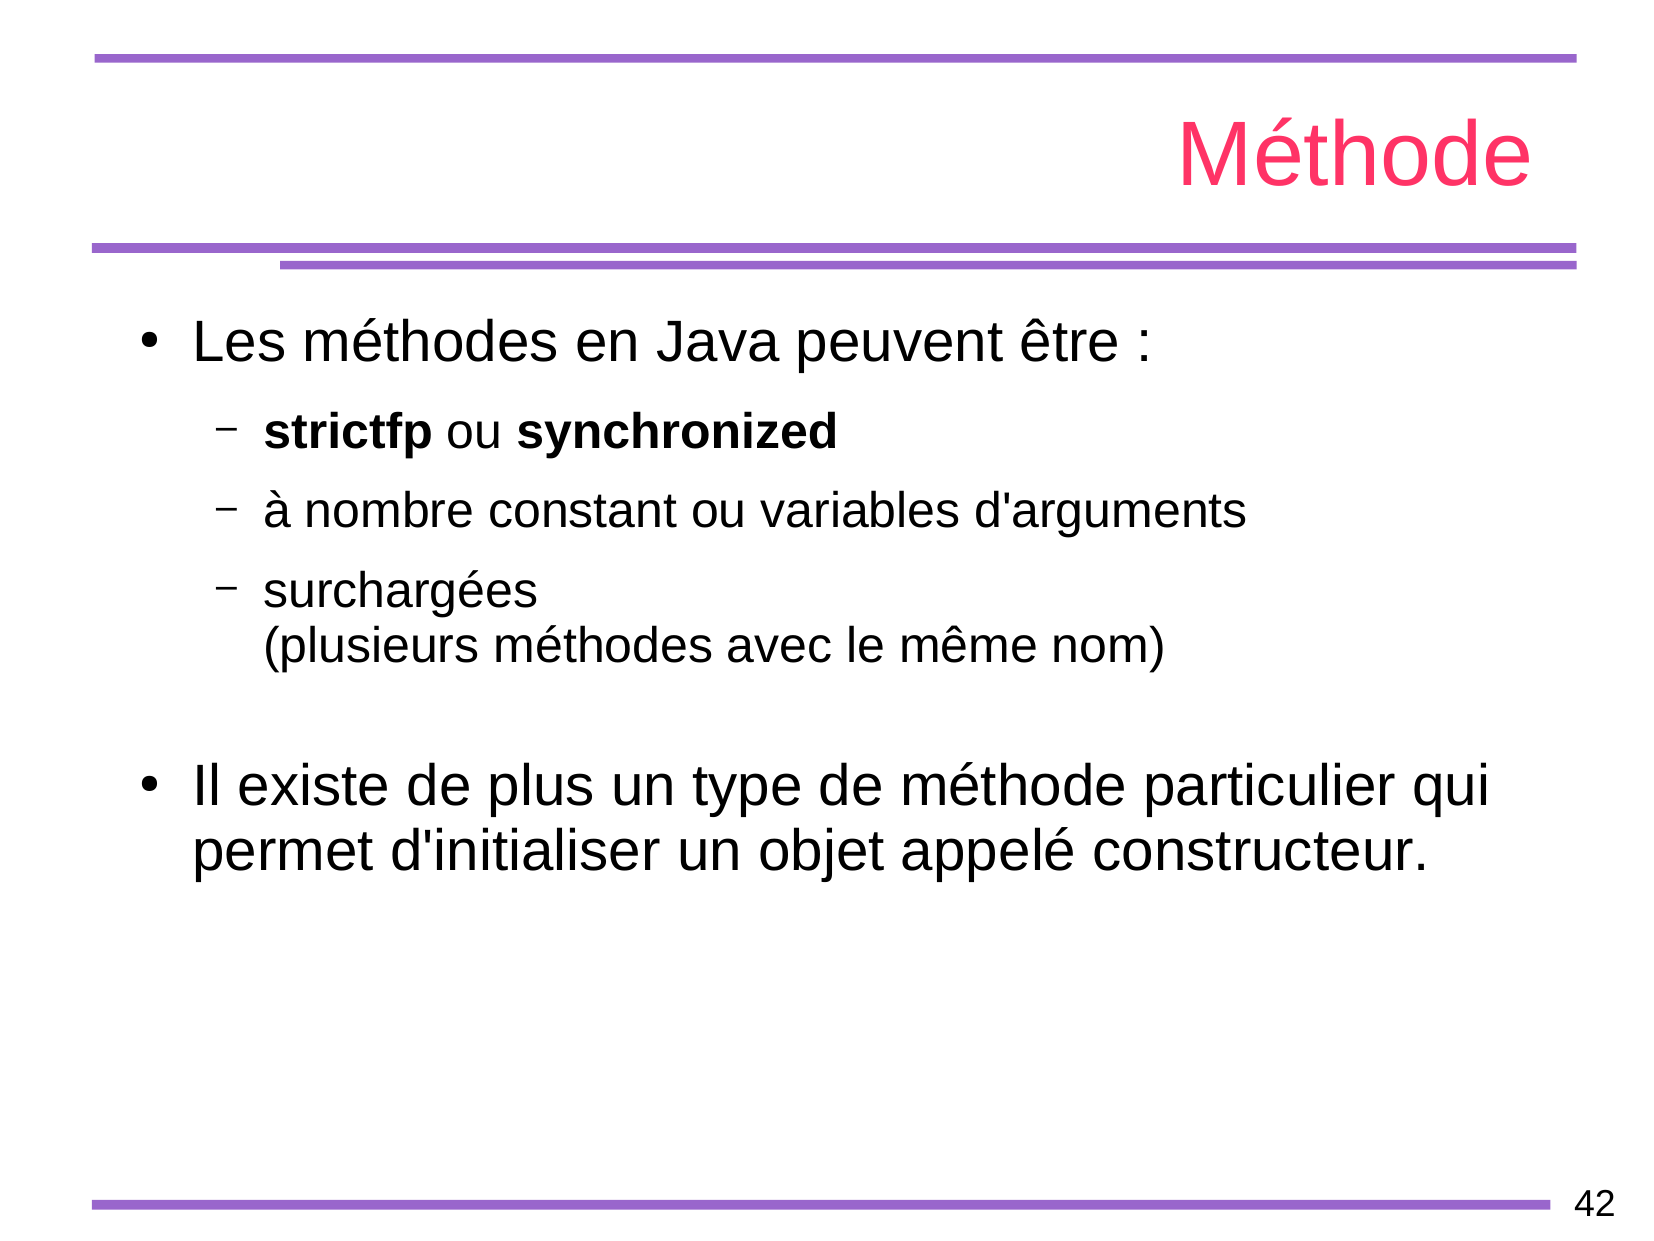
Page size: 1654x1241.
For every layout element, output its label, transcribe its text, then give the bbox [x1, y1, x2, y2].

list Les méthodes en Java peuvent être : strictfp ou synchronized à nombre constant ou variables d'arguments surchargées (plusieurs méthodes avec le même nom) Il existe de plus un type de méthode particulier qui permet d'initialiser un objet appelé constructeur. [121, 308, 1534, 1090]
title Méthode [121, 49, 1534, 257]
